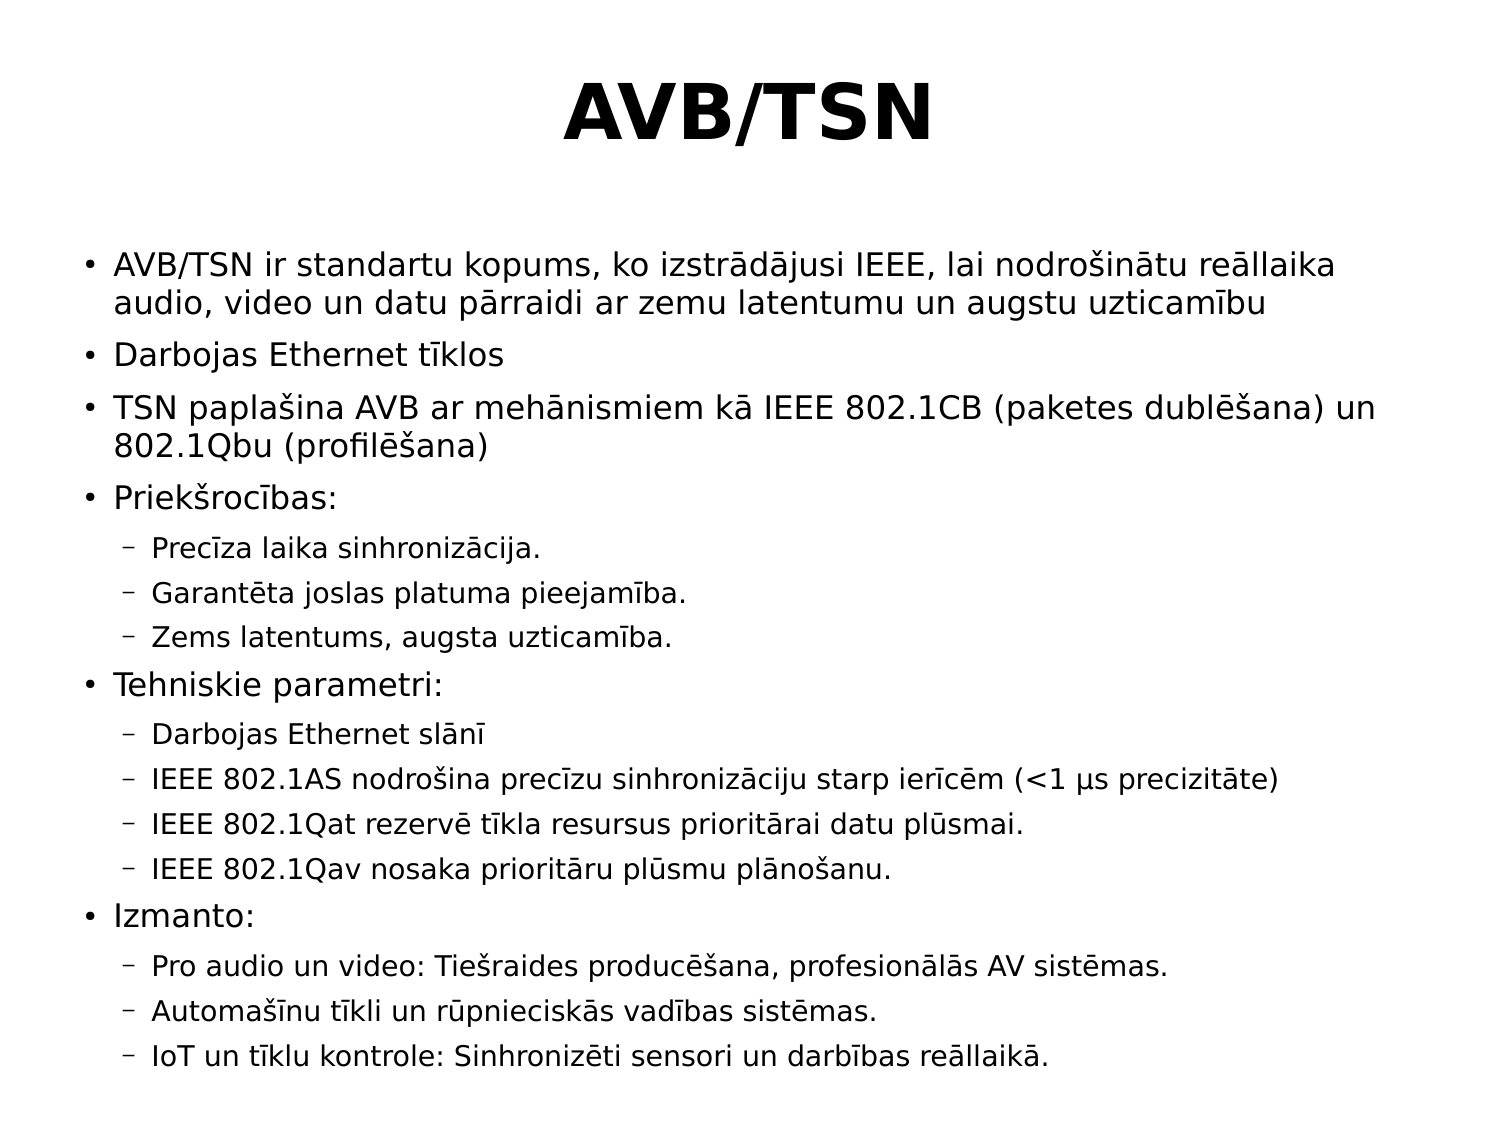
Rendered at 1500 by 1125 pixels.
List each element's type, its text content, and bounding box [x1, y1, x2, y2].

title AVB/TSN [75, 67, 1425, 158]
list AVB/TSN ir standartu kopums, ko izstrādājusi IEEE, lai nodrošinātu reāllaika audio, video un datu pārraidi ar zemu latentumu un augstu uzticamību Darbojas Ethernet tīklos TSN paplašina AVB ar mehānismiem kā IEEE 802.1CB (paketes dublēšana) un 802.1Qbu (profilēšana) Priekšrocības: Precīza laika sinhronizācija. Garantēta joslas platuma pieejamība. Zems latentums, augsta uzticamība. Tehniskie parametri: Darbojas Ethernet slānī IEEE 802.1AS nodrošina precīzu sinhronizāciju starp ierīcēm (<1 µs precizitāte) IEEE 802.1Qat rezervē tīkla resursus prioritārai datu plūsmai. IEEE 802.1Qav nosaka prioritāru plūsmu plānošanu. Izmanto: Pro audio un video: Tiešraides producēšana, profesionālās AV sistēmas. Automašīnu tīkli un rūpnieciskās vadības sistēmas. IoT un tīklu kontrole: Sinhronizēti sensori un darbības reāllaikā. [75, 246, 1395, 1075]
